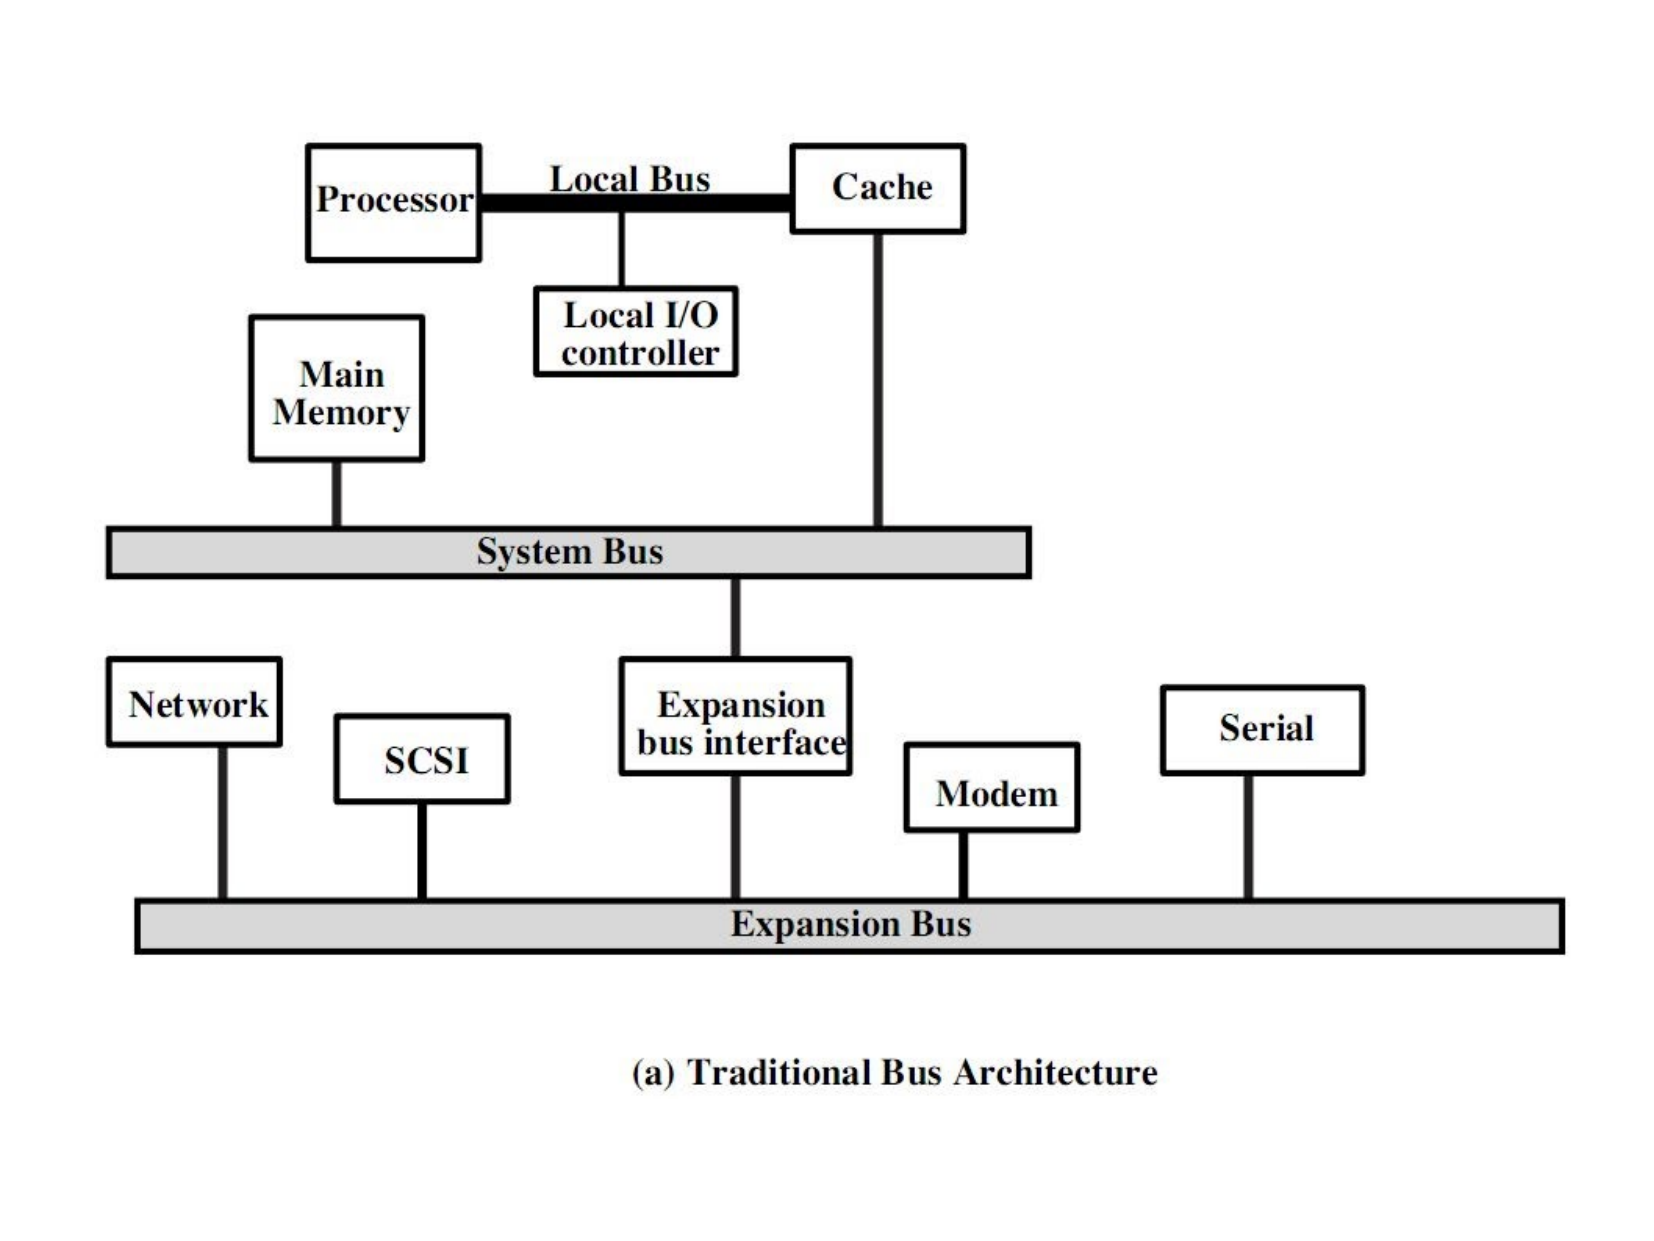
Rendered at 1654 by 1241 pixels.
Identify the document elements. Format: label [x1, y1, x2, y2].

picture [94, 132, 1578, 1099]
